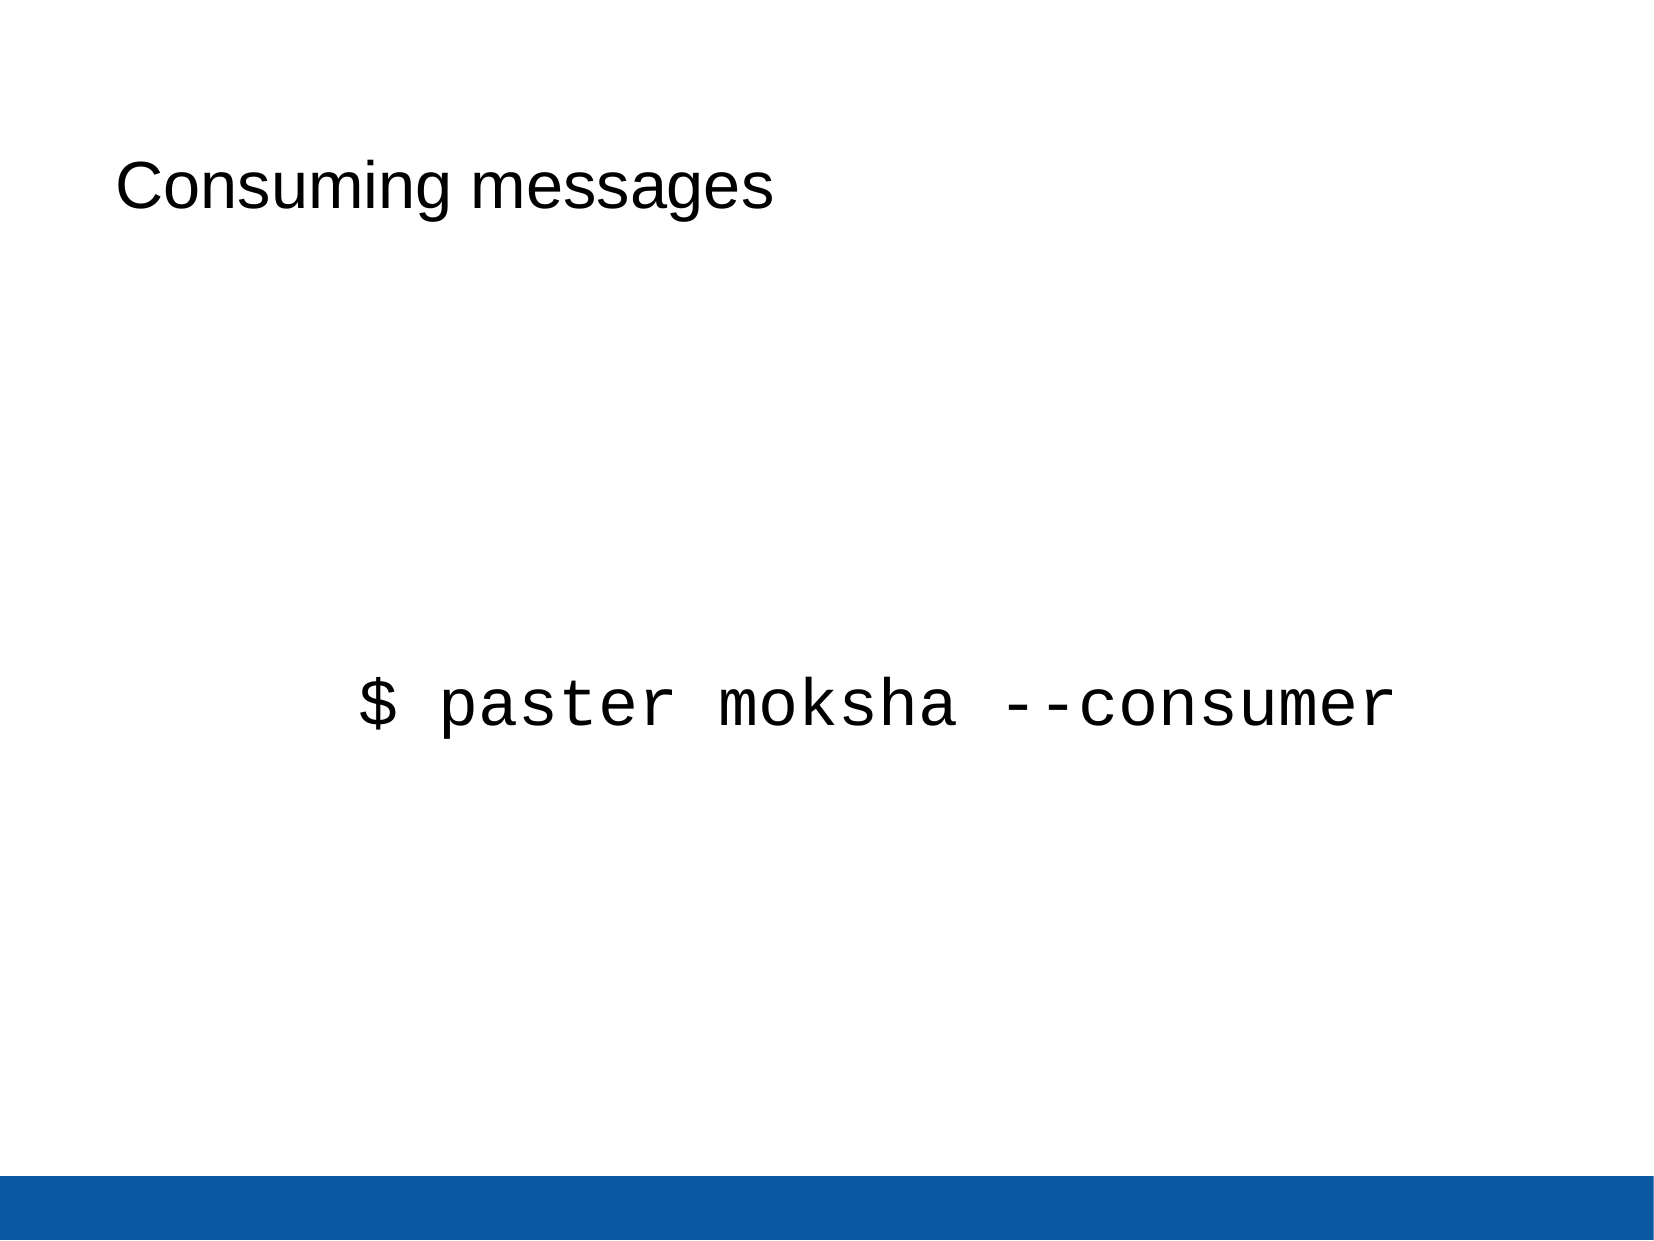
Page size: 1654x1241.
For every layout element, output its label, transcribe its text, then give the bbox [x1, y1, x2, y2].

title Consuming messages [115, 130, 1521, 241]
picture [0, 1176, 1654, 1240]
subtitle $ paster moksha --consumer [118, 272, 1523, 1141]
